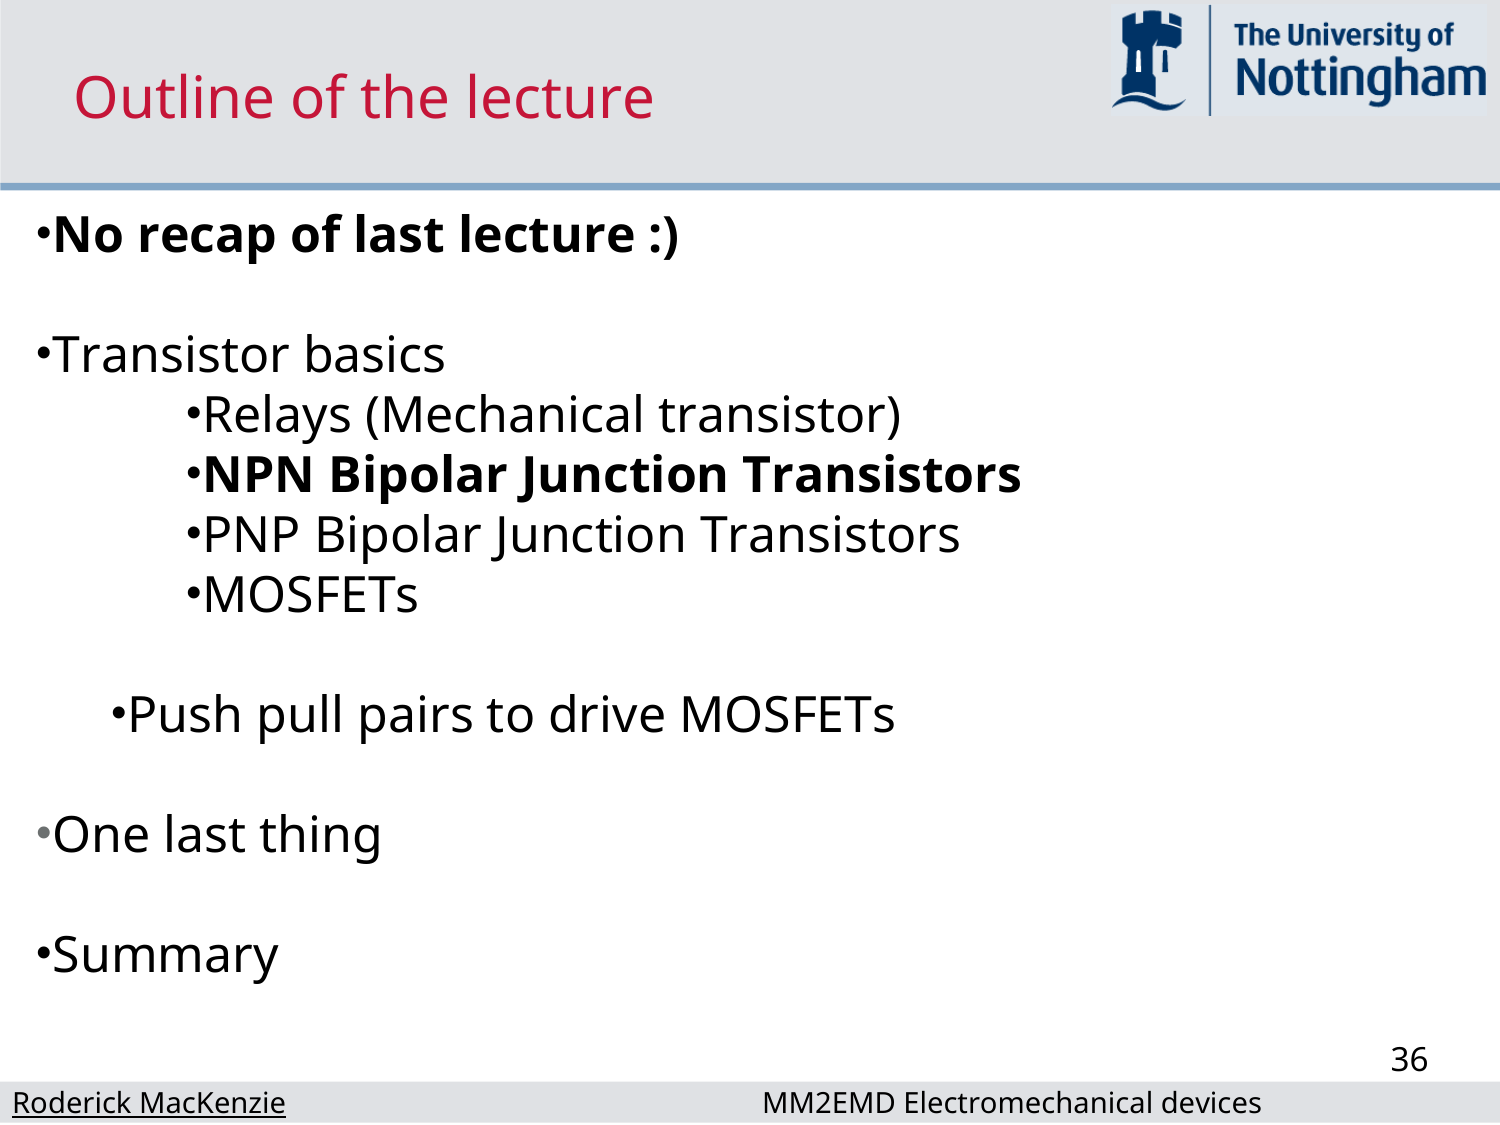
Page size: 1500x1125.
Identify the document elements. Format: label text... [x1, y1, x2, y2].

text_box No recap of last lecture :) Transistor basics Relays (Mechanical transistor) NPN Bipolar Junction Transistors PNP Bipolar Junction Transistors MOSFETs Push pull pairs to drive MOSFETs One last thing Summary [20, 195, 1463, 1055]
picture [1111, 4, 1487, 116]
text_box <number> [1375, 1030, 1500, 1101]
title Outline of the lecture [59, 43, 1297, 148]
